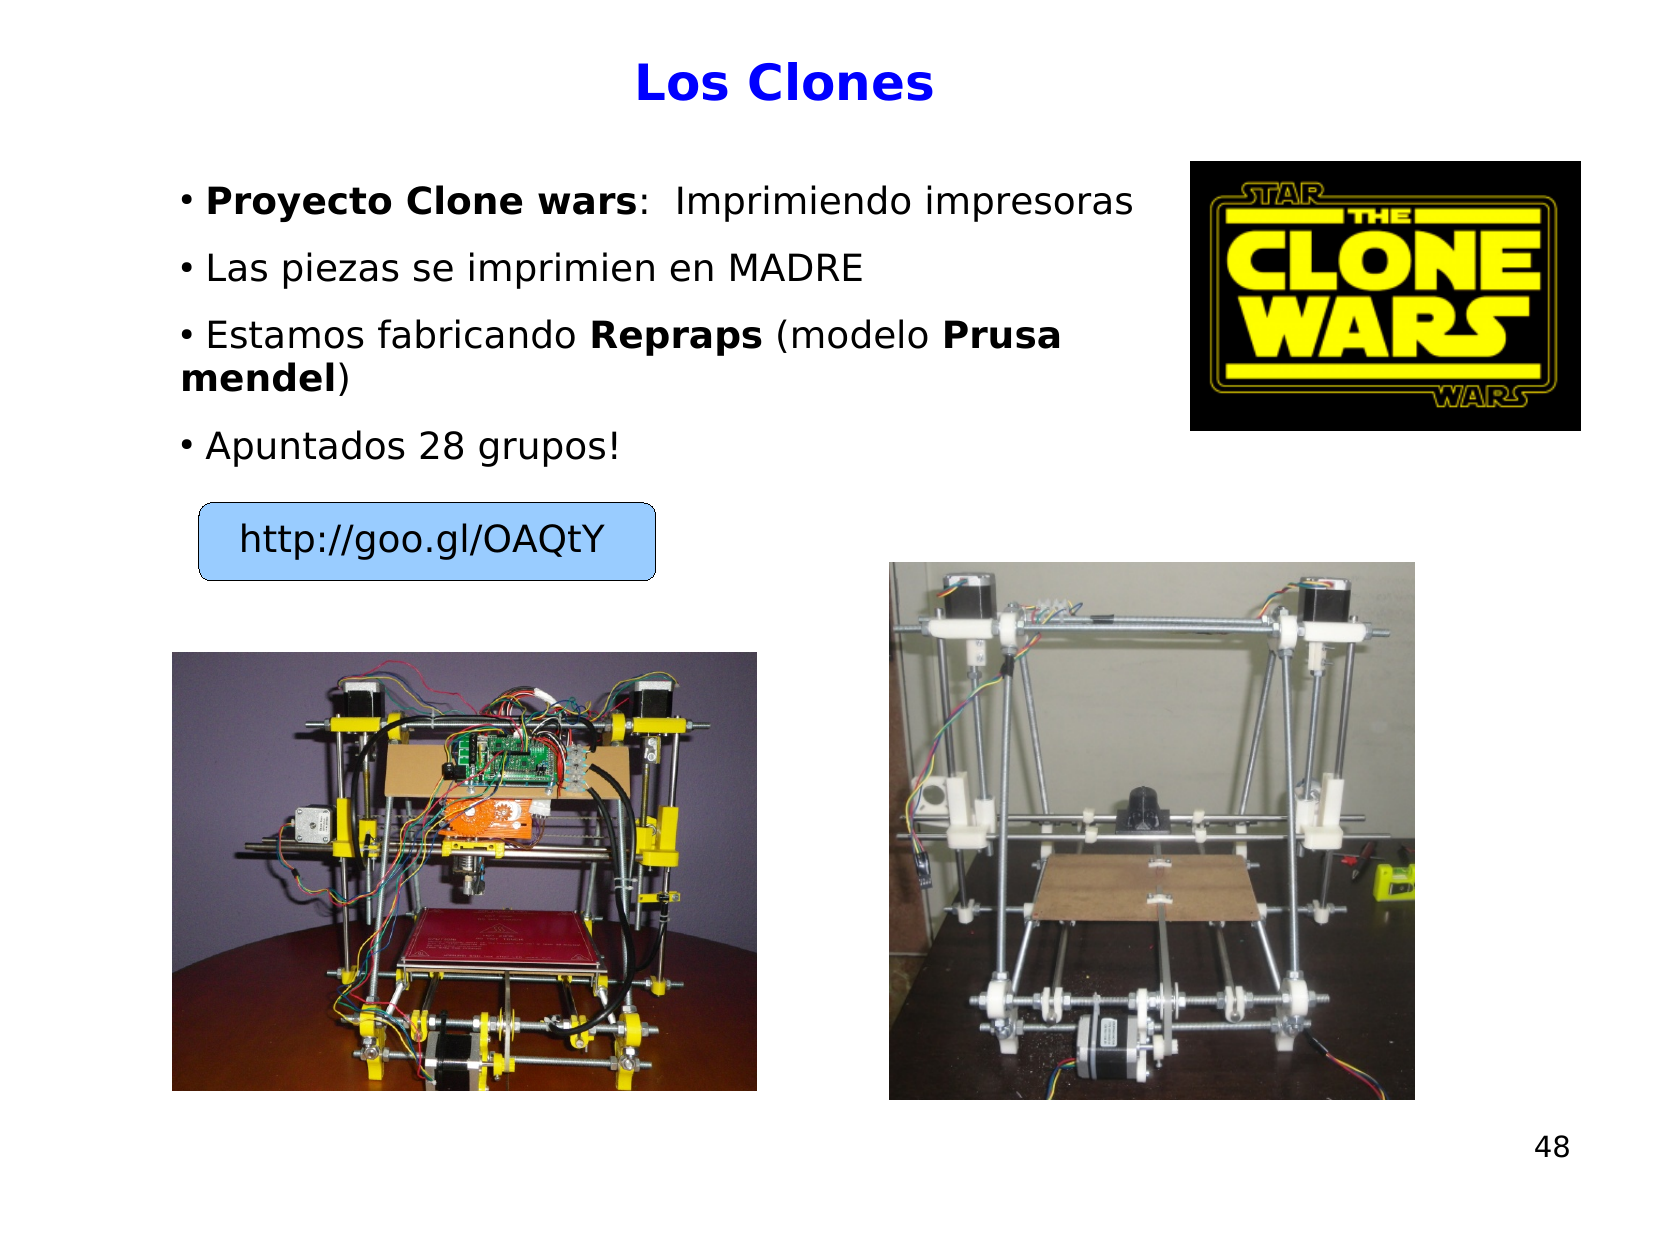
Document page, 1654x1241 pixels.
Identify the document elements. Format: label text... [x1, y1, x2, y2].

text_box http://goo.gl/OAQtY [224, 510, 632, 569]
picture [889, 562, 1415, 1100]
text_box Los Clones [619, 46, 951, 120]
picture [172, 652, 757, 1091]
text_box Proyecto Clone wars: Imprimiendo impresoras Las piezas se imprimien en MADRE Estamos fabricando Repraps (modelo Prusa mendel) Apuntados 28 grupos! [165, 172, 1171, 476]
text_box [198, 502, 656, 581]
picture [1190, 161, 1581, 431]
